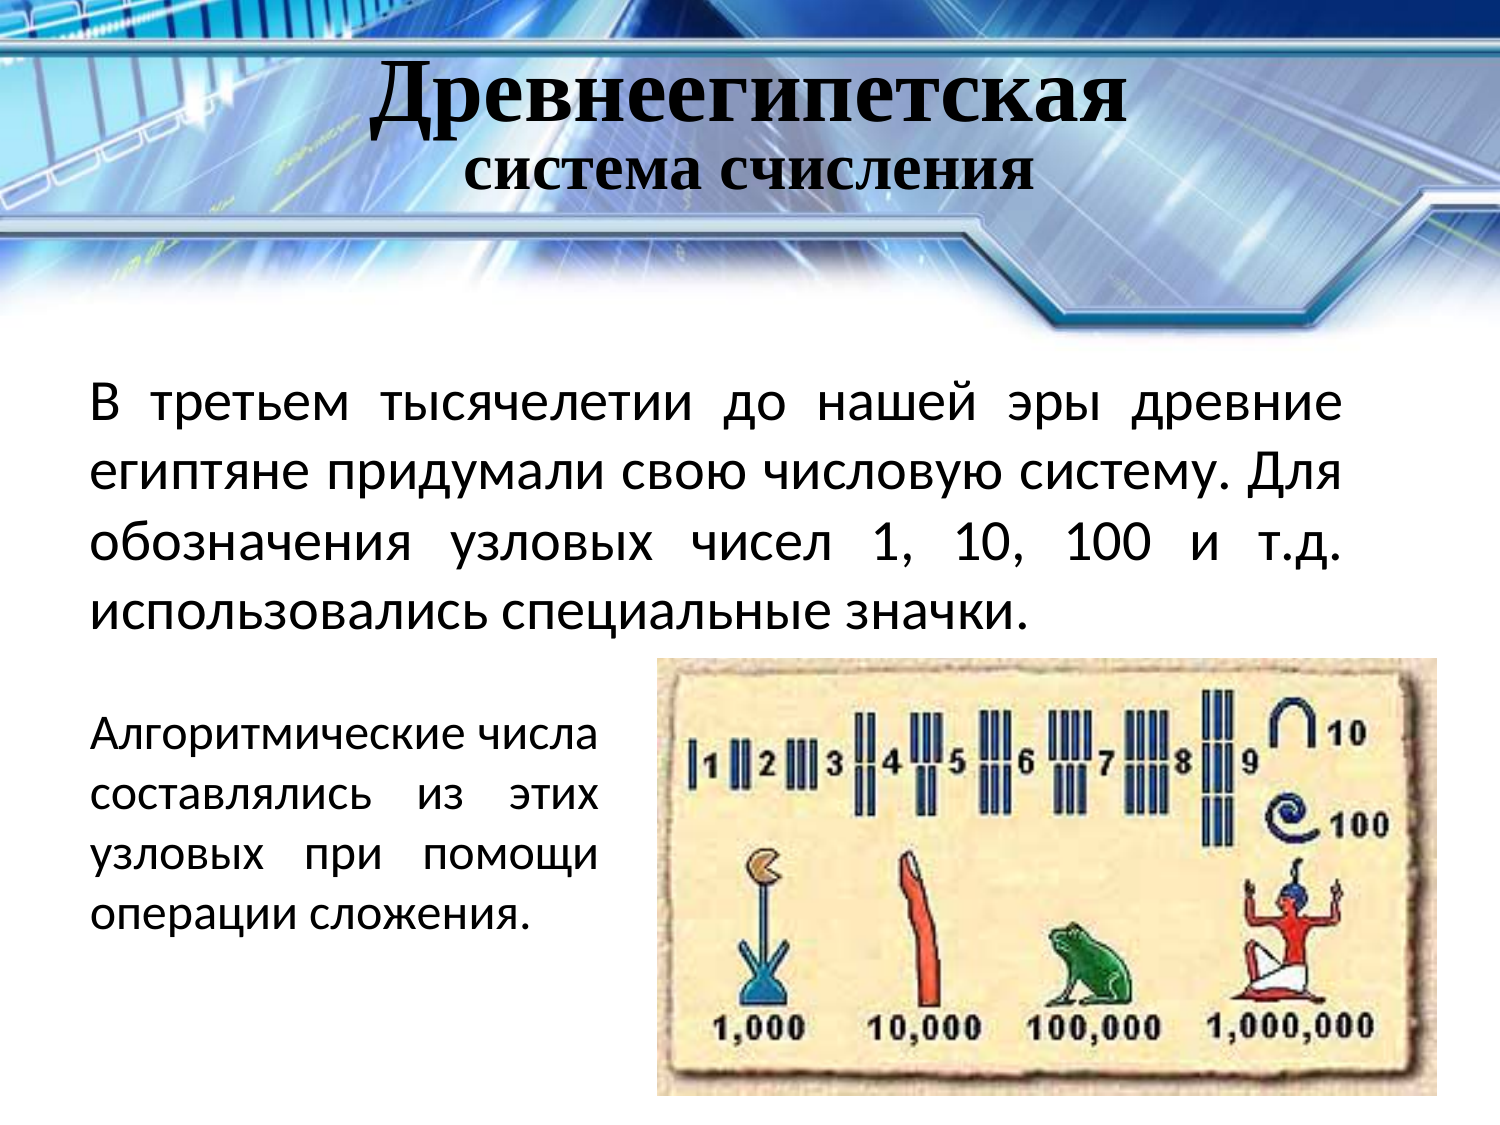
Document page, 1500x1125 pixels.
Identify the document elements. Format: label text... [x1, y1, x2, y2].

picture [0, 0, 1500, 1125]
list В третьем тысячелетии до нашей эры древние египтяне придумали свою числовую систему. Для обозначения узловых чисел 1, 10, 100 и т.д. использовались специальные значки. [75, 354, 1426, 1005]
text_box Алгоритмические числа составлялись из этих узловых при помощи операции сложения. [75, 692, 615, 1033]
title Древнеегипетская система счисления [75, 32, 1426, 222]
